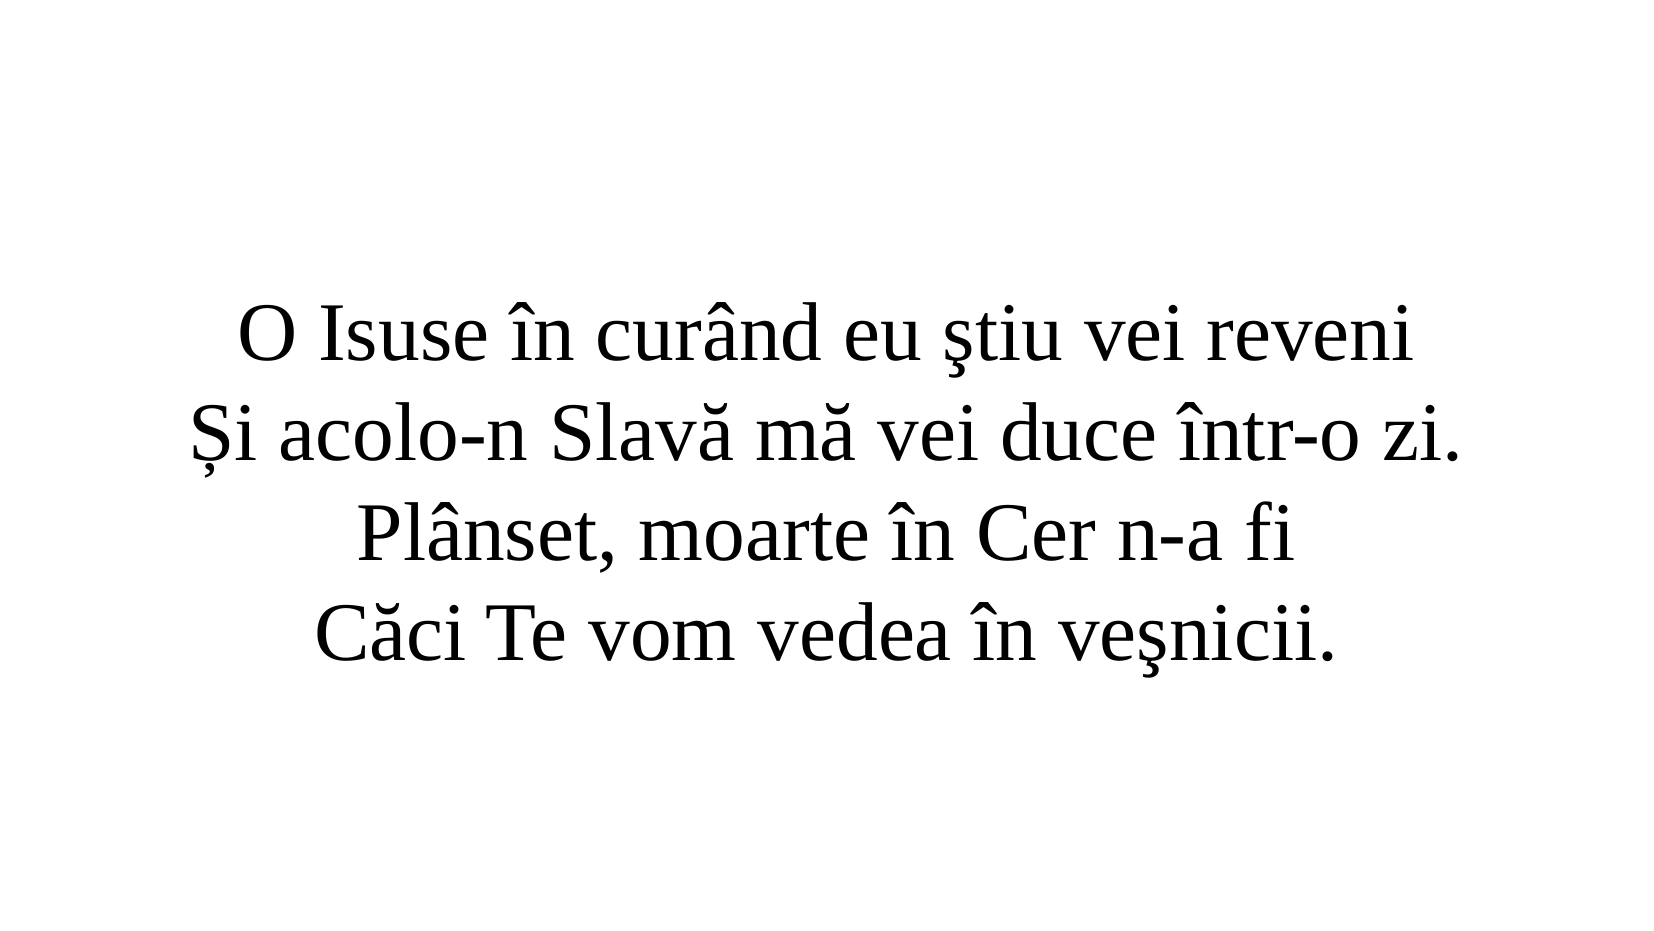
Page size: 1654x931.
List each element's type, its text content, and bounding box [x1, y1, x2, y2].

subtitle O Isuse în curând eu ştiu vei reveni Și acolo-n Slavă mă vei duce într-o zi. Plânset, moarte în Cer n-a fi Căci Te vom vedea în veşnicii. [0, 269, 1654, 671]
